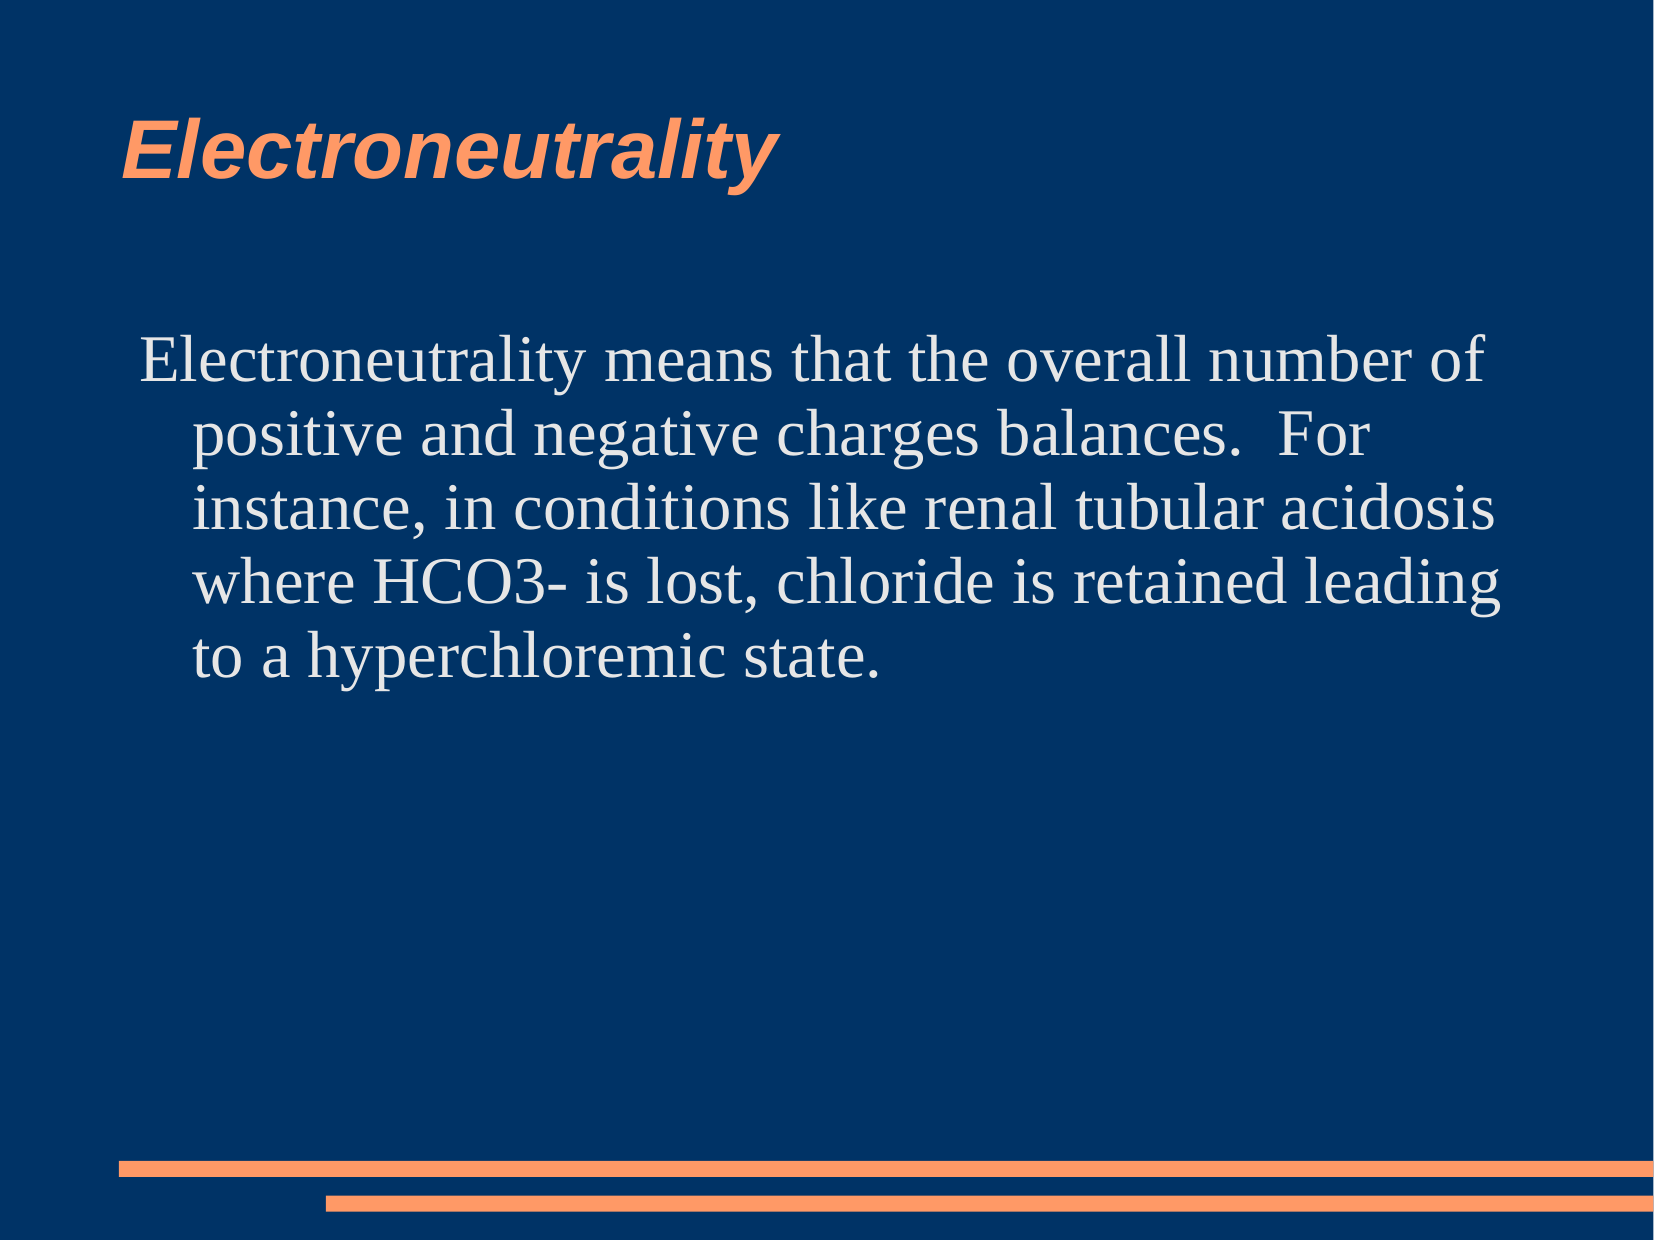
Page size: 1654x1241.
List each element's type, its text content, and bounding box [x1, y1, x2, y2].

list Electroneutrality means that the overall number of positive and negative charges balances. For instance, in conditions like renal tubular acidosis where HCO3- is lost, chloride is retained leading to a hyperchloremic state. [121, 322, 1561, 1132]
title Electroneutrality [121, 46, 1534, 254]
